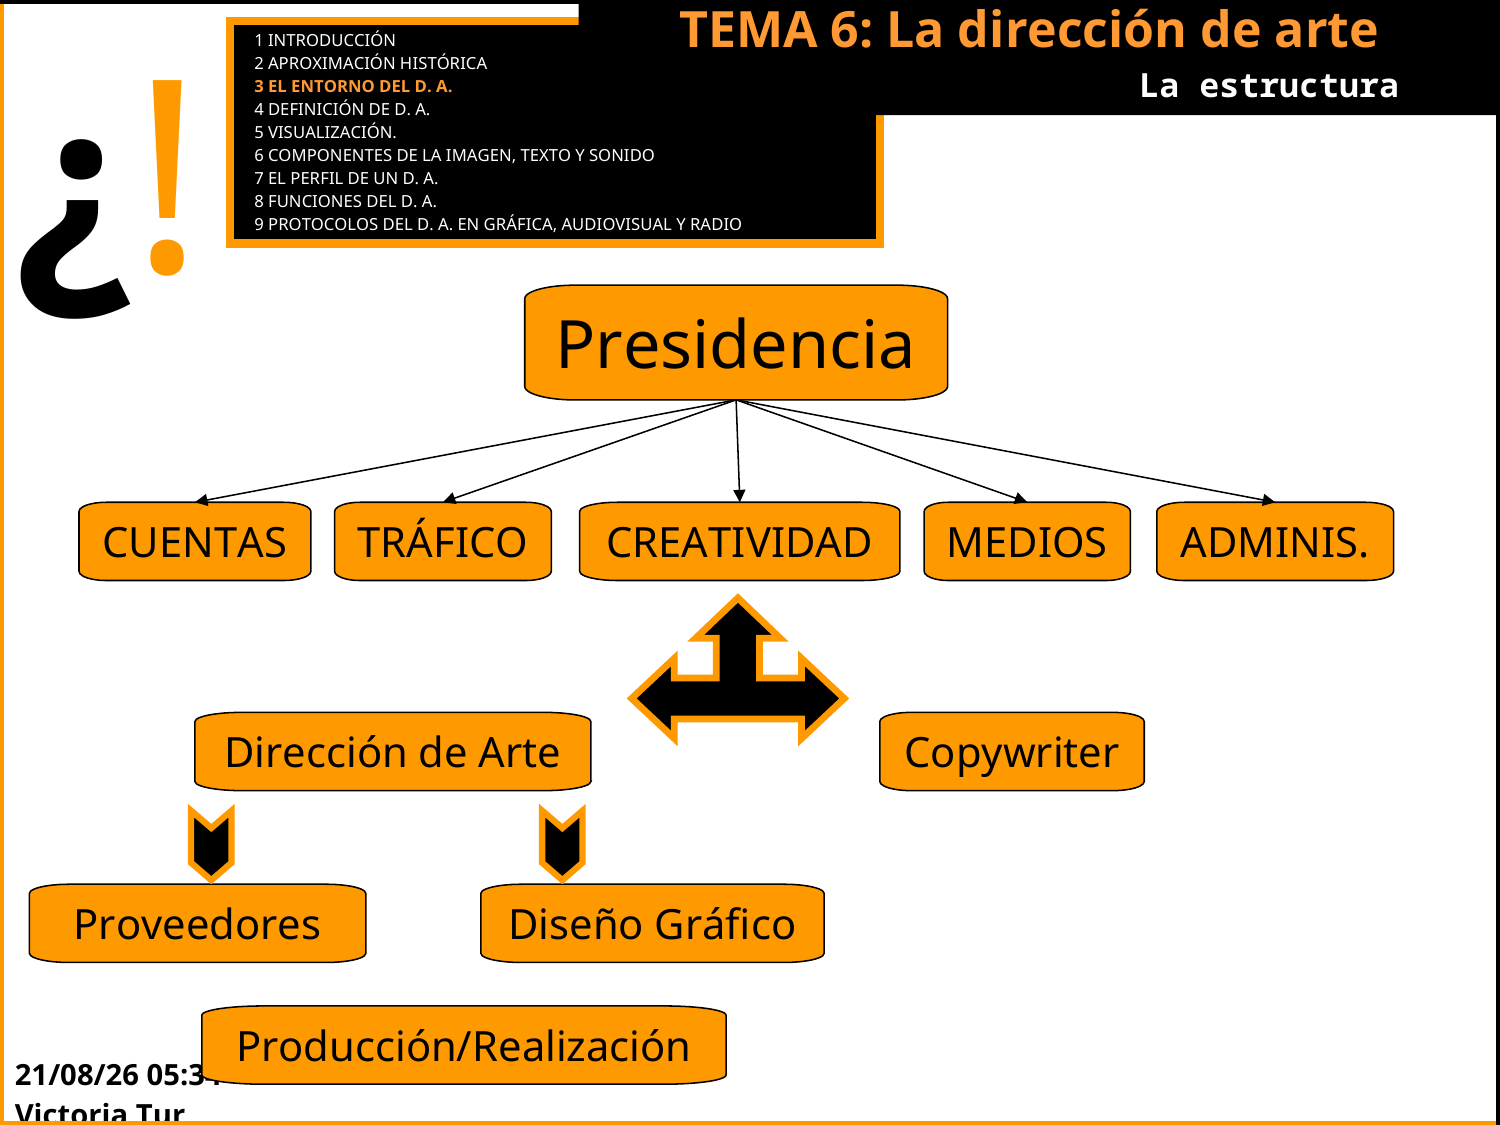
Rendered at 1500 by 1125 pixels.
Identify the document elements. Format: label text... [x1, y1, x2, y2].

text_box Proveedores [29, 884, 366, 963]
text_box [191, 810, 232, 881]
text_box ADMINIS. [1156, 502, 1394, 581]
text_box Producción/Realización [201, 1005, 727, 1085]
text_box CUENTAS [79, 502, 311, 581]
text_box MEDIOS [924, 502, 1131, 581]
text_box 1 INTRODUCCIÓN 2 APROXIMACIÓN HISTÓRICA 3 EL ENTORNO DEL D. A. 4 DEFINICIÓN DE D. A. 5 VISUALIZACIÓN. 6 COMPONENTES DE LA IMAGEN, TEXTO Y SONIDO 7 EL PERFIL DE UN D. A. 8 FUNCIONES DEL D. A. 9 PROTOCOLOS DEL D. A. EN GRÁFICA, AUDIOVISUAL Y RADIO [230, 20, 880, 244]
text_box TEMA 6: La dirección de arte La estructura [578, 0, 1500, 116]
text_box CREATIVIDAD [579, 502, 900, 581]
text_box [631, 597, 845, 739]
text_box TRÁFICO [334, 502, 552, 581]
text_box Copywriter [879, 712, 1145, 791]
text_box Diseño Gráfico [480, 884, 825, 963]
text_box [542, 810, 583, 881]
text_box Presidencia [524, 285, 948, 400]
text_box Dirección de Arte [194, 712, 591, 791]
